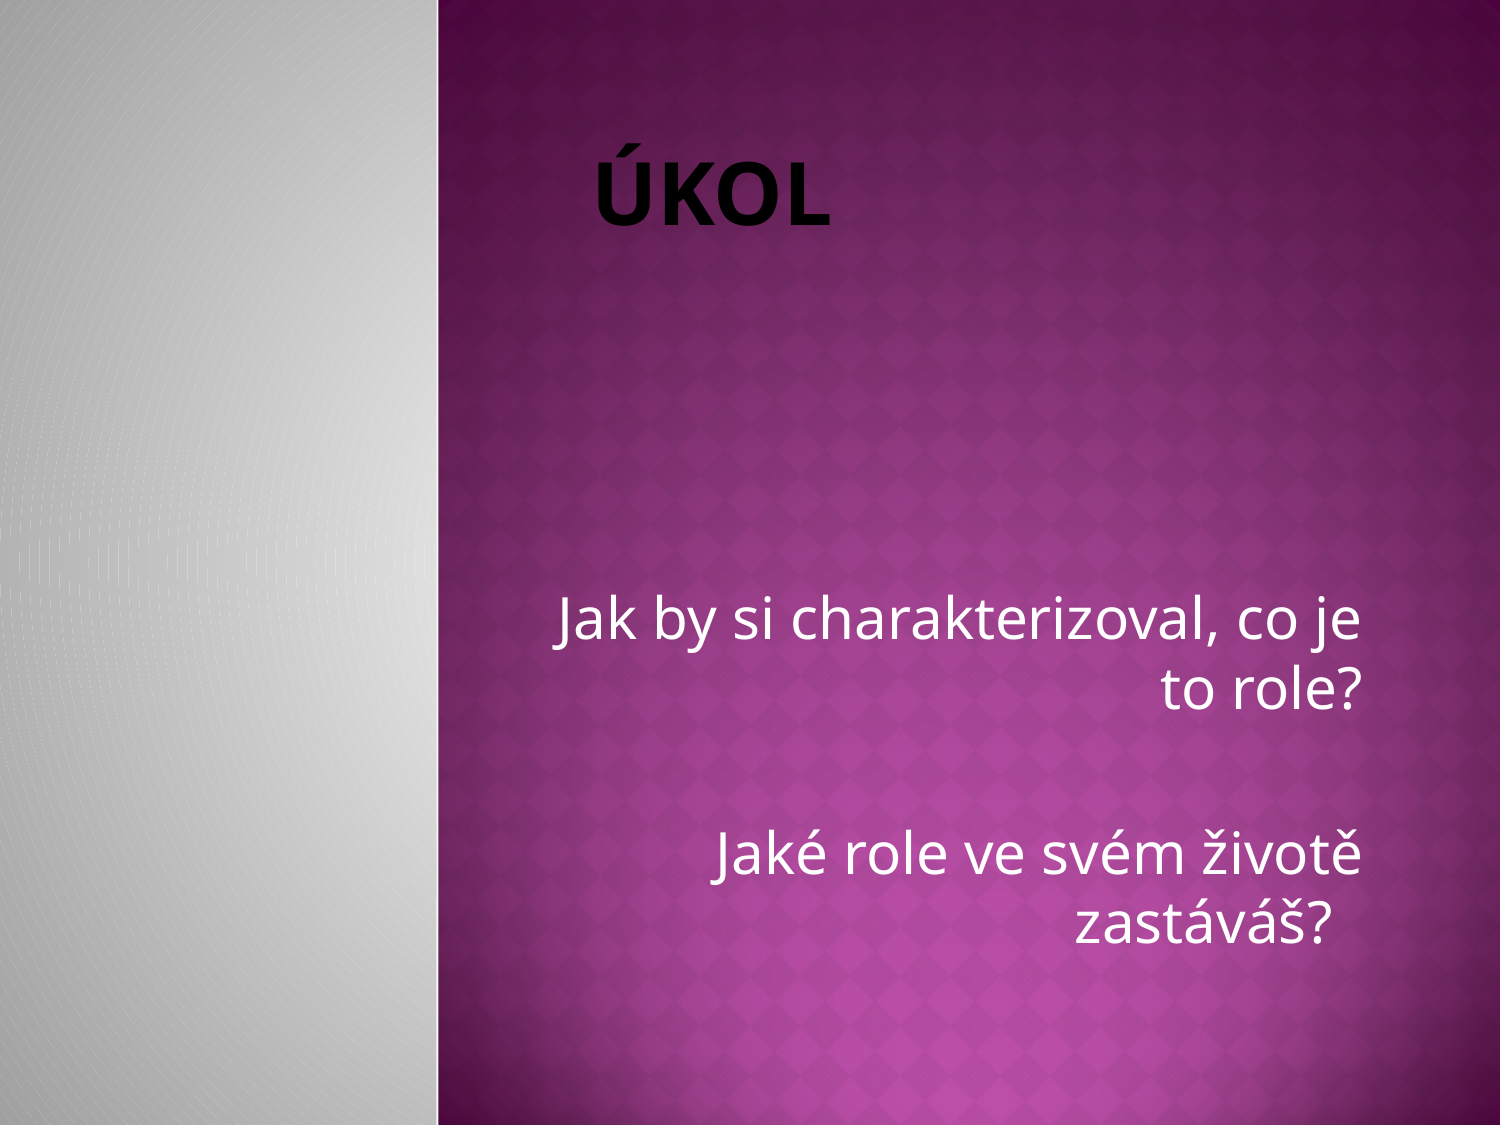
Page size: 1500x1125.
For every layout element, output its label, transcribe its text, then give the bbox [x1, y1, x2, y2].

title Úkol [552, 87, 1390, 559]
subtitle Jak by si charakterizoval, co je to role? Jaké role ve svém životě zastáváš? [550, 580, 1390, 762]
